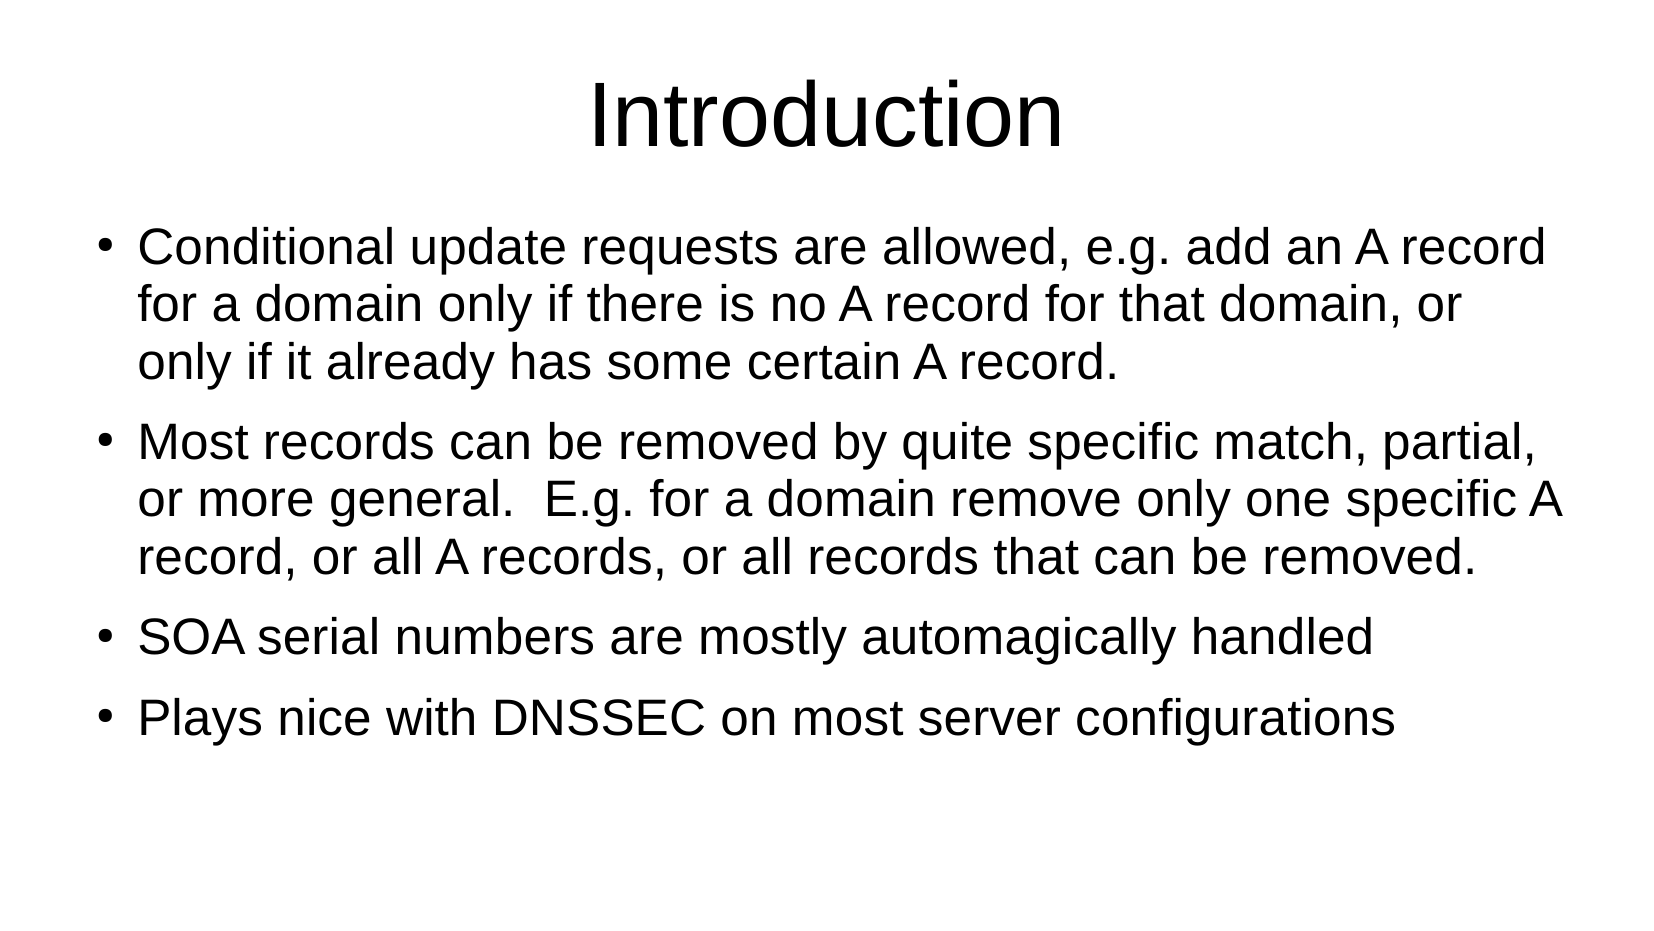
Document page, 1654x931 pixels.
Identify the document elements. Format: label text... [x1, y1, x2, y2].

title Introduction [82, 37, 1571, 193]
list Conditional update requests are allowed, e.g. add an A record for a domain only if there is no A record for that domain, or only if it already has some certain A record. Most records can be removed by quite specific match, partial, or more general. E.g. for a domain remove only one specific A record, or all A records, or all records that can be removed. SOA serial numbers are mostly automagically handled Plays nice with DNSSEC on most server configurations [82, 217, 1571, 758]
